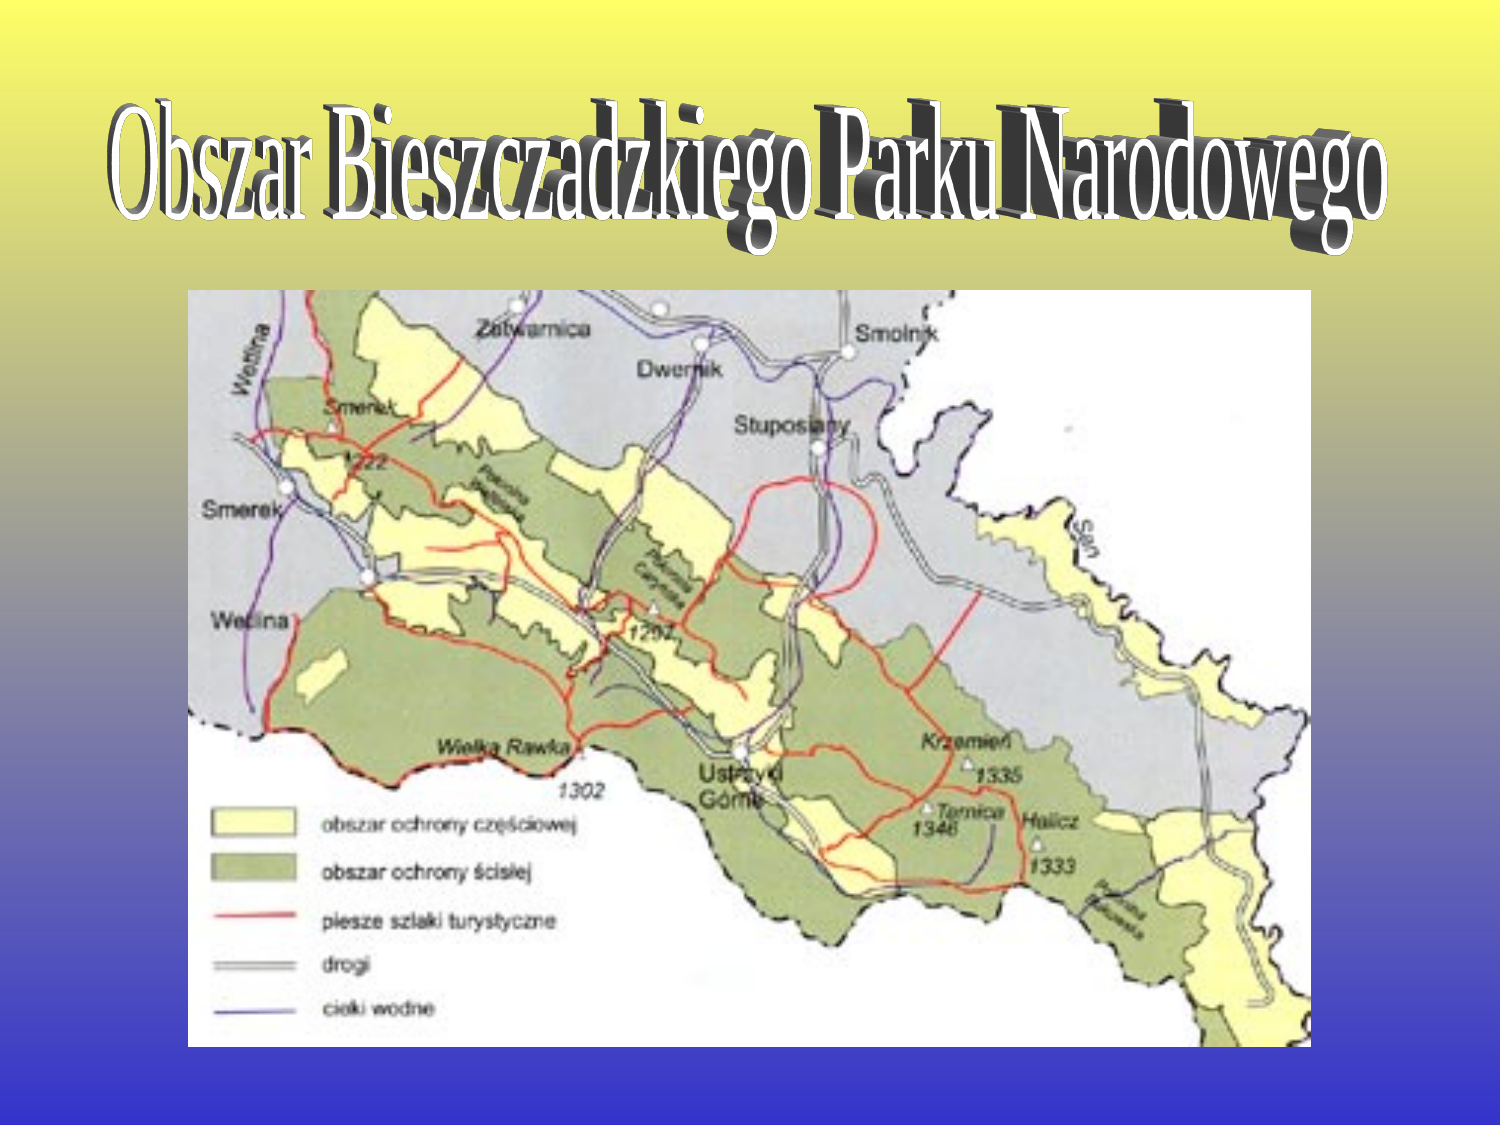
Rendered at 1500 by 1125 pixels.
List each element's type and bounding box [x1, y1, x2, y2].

picture [188, 290, 1311, 1047]
